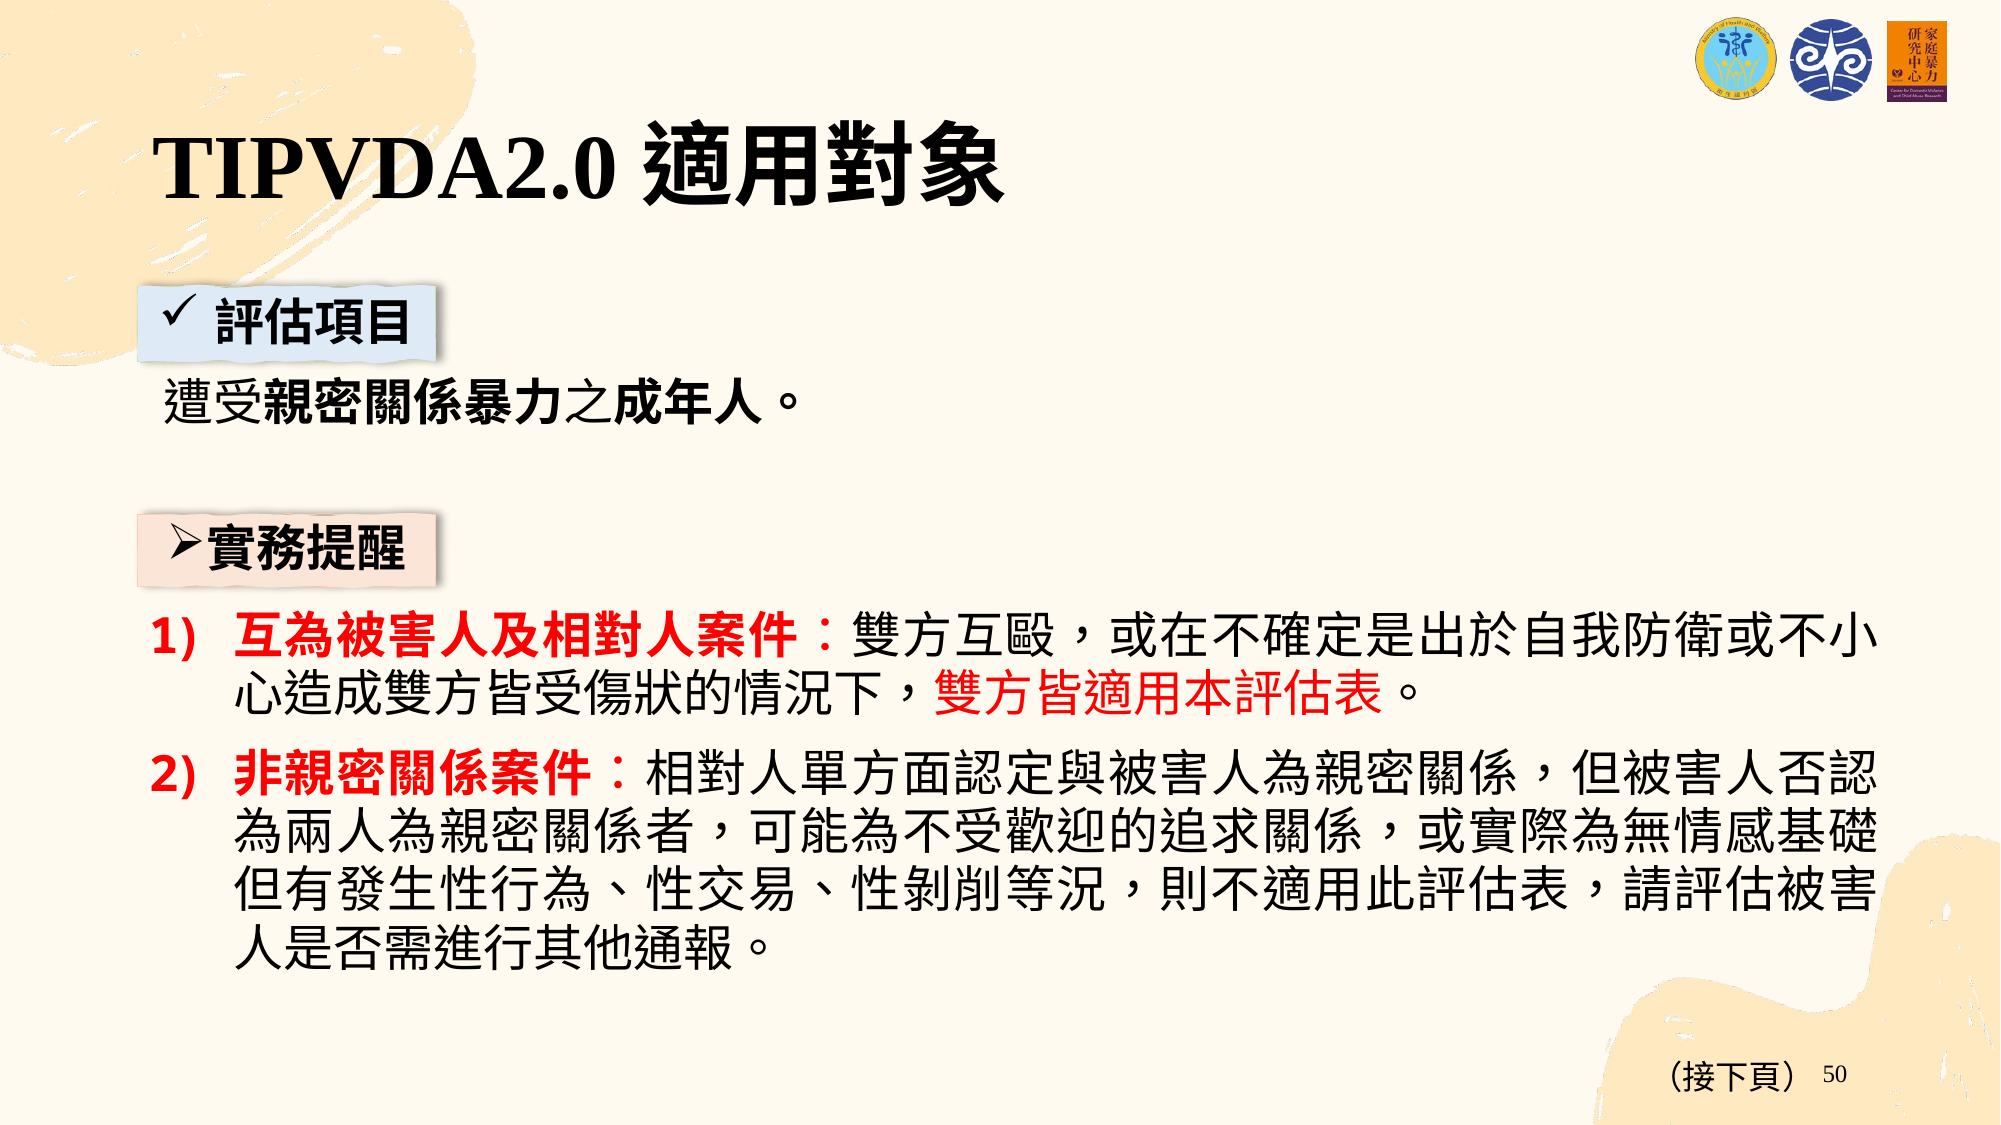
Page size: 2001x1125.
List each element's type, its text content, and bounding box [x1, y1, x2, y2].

picture [1491, 817, 2001, 1125]
title TIPVDA2.0適用對象 [137, 59, 1863, 278]
picture [1695, 17, 1947, 102]
text_box 實務提醒 [137, 513, 436, 588]
text_box 評估項目 [137, 284, 436, 364]
picture [0, 0, 485, 425]
text_box 遭受親密關係暴力之成年人。 [148, 370, 1343, 468]
text_box 互為被害人及相對人案件：雙方互毆，或在不確定是出於自我防衛或不小心造成雙方皆受傷狀的情況下，雙方皆適用本評估表。 非親密關係案件：相對人單方面認定與被害人為親密關係，但被害人否認為兩人為親密關係者，可能為不受歡迎的追求關係，或實際為無情感基礎但有發生性行為、性交易、性剝削等況，則不適用此評估表，請評估被害人是否需進行其他通報。 [133, 597, 1895, 932]
text_box （接下頁） [1603, 1015, 1831, 1111]
